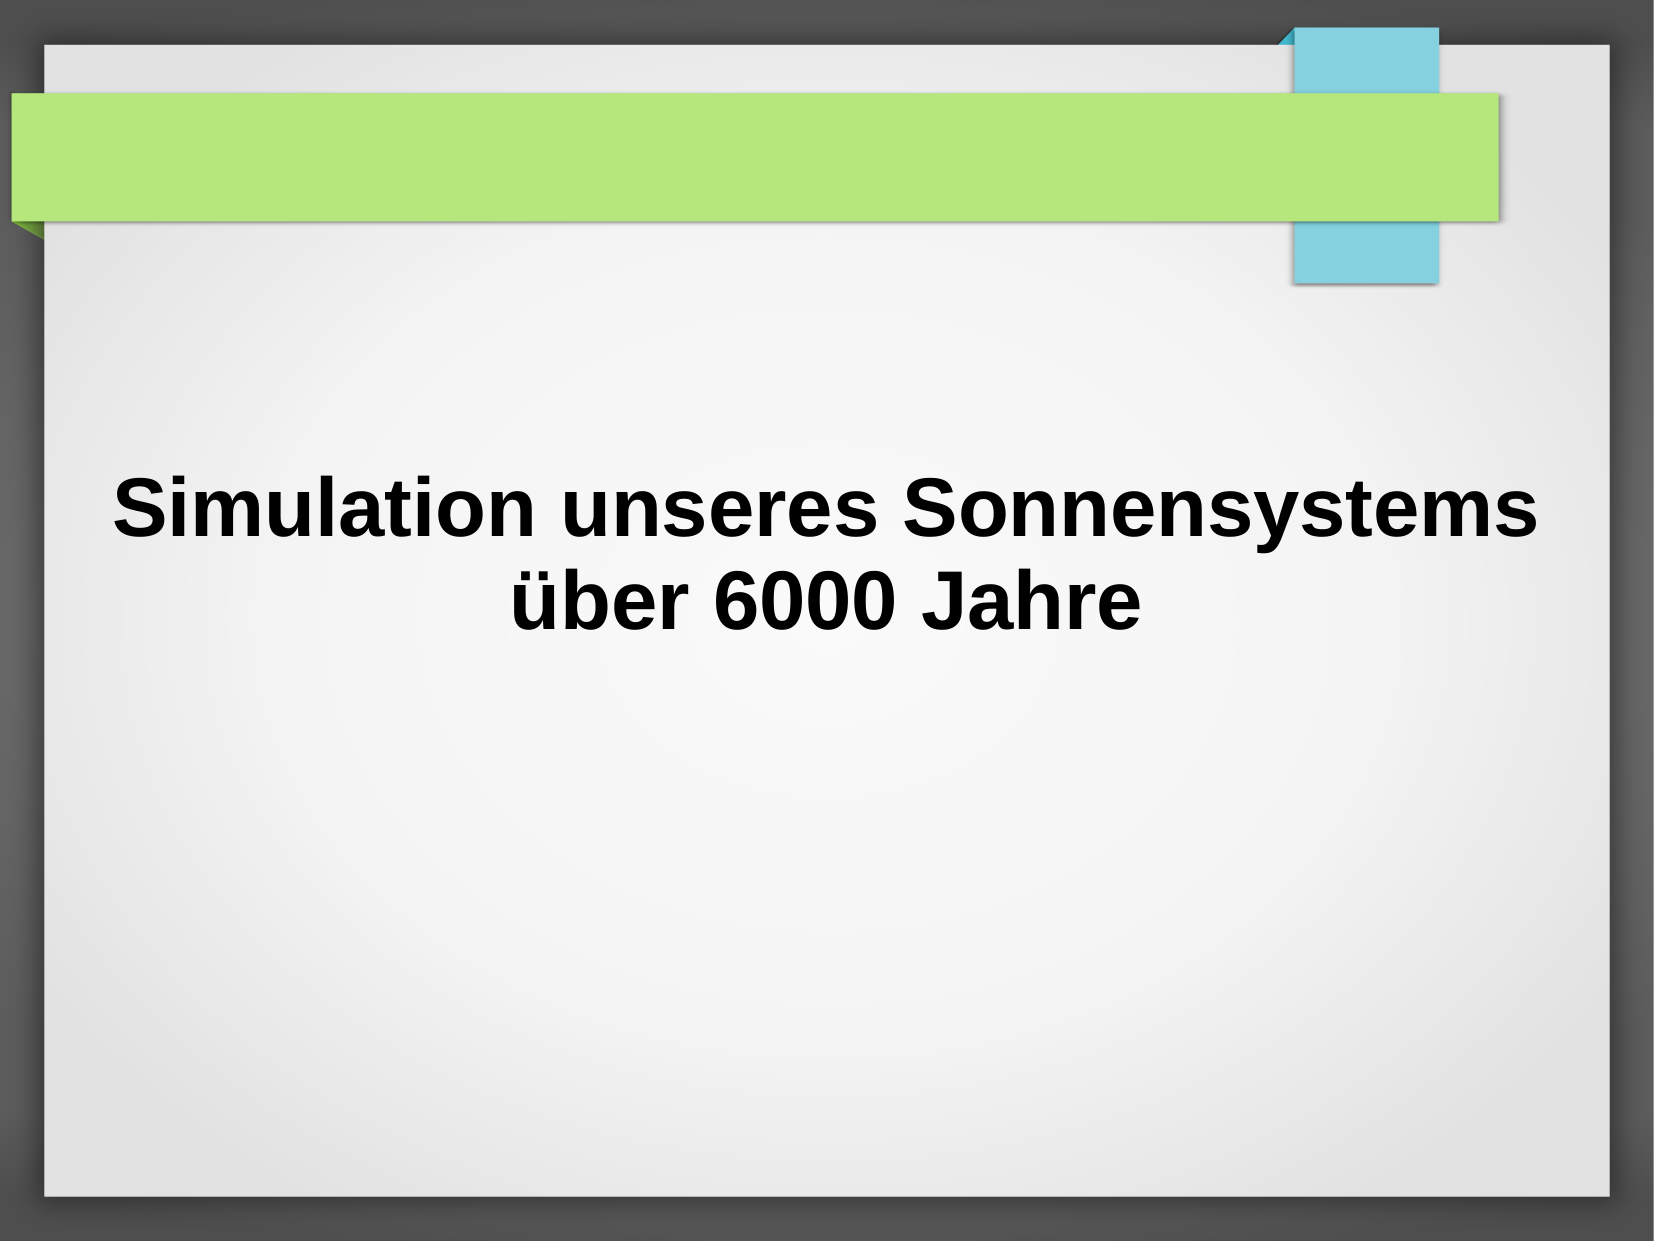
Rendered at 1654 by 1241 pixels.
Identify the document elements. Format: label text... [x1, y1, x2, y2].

picture [0, 0, 1654, 1241]
subtitle Simulation unseres Sonnensystems über 6000 Jahre [82, 94, 1571, 1015]
